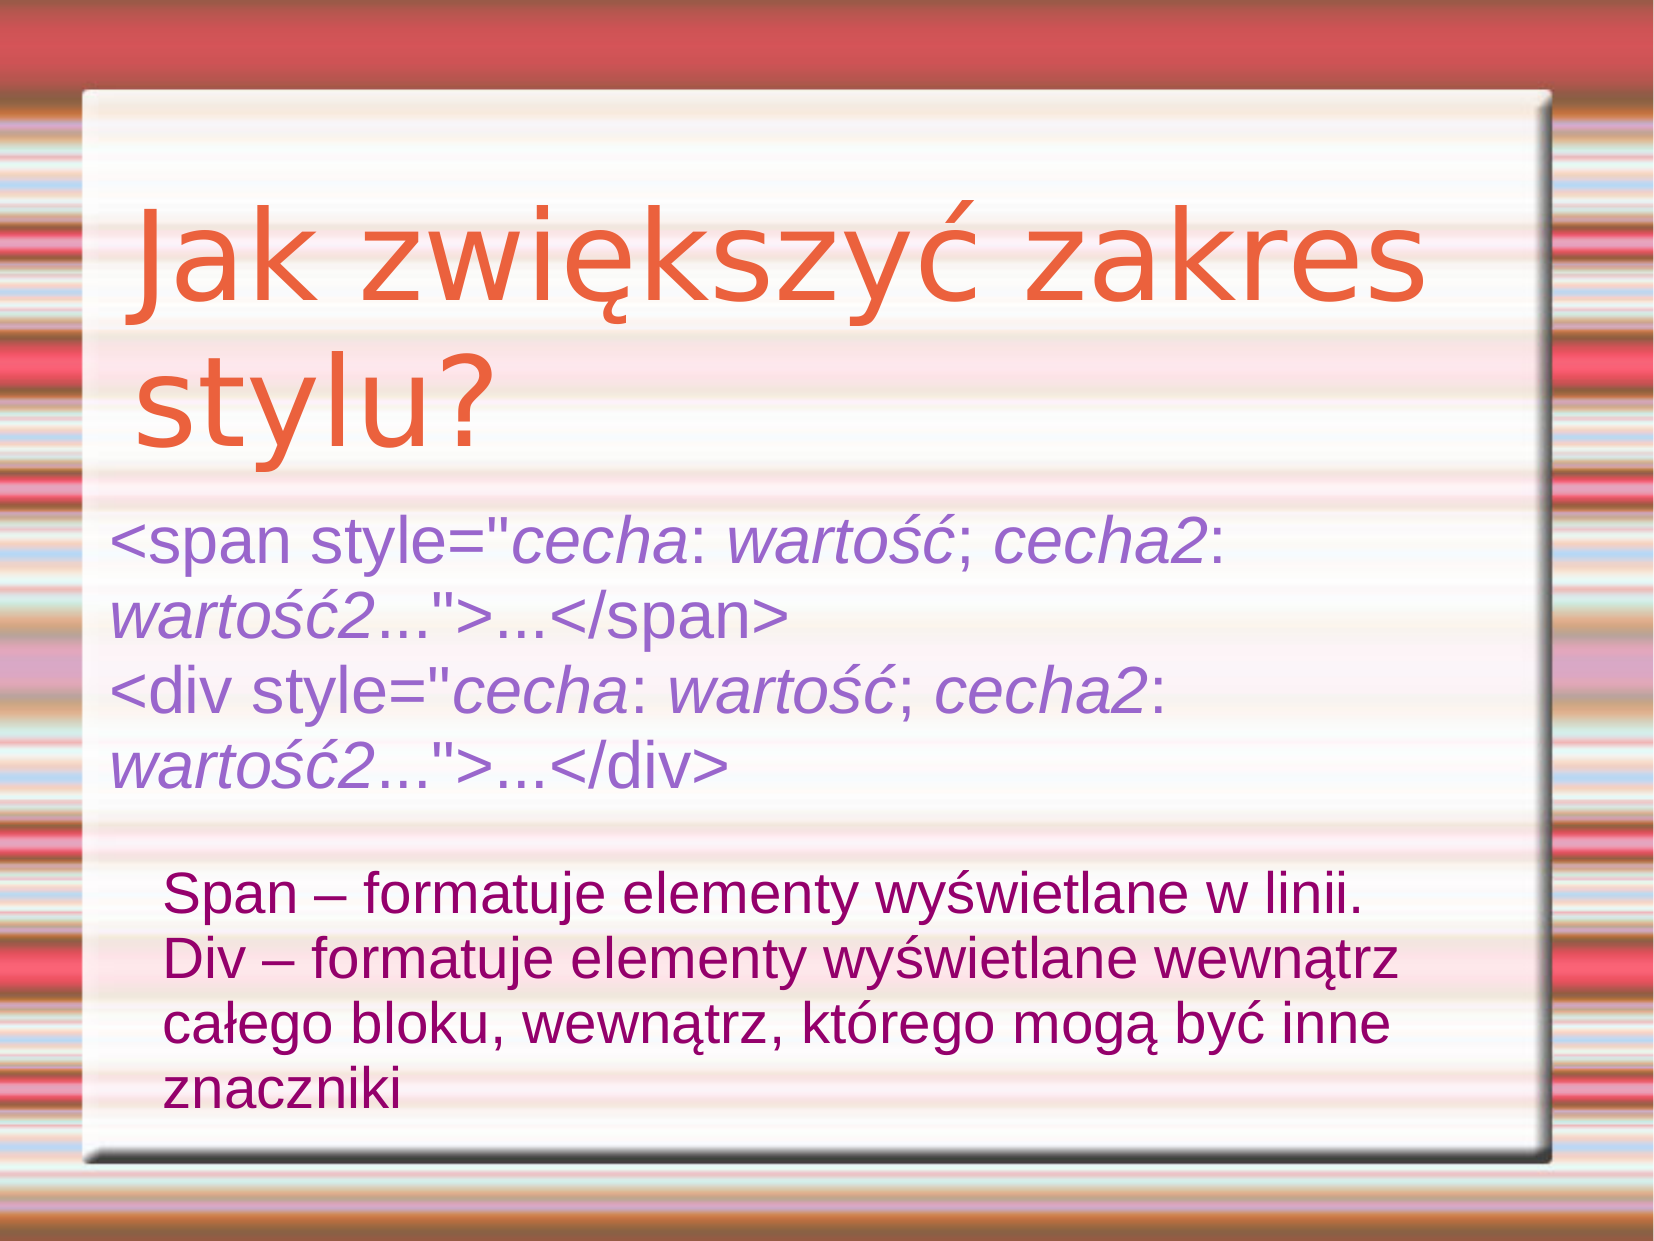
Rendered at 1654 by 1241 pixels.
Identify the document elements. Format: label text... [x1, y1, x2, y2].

text_box Jak zwiększyć zakres stylu? [118, 177, 1477, 484]
text_box Span – formatuje elementy wyświetlane w linii. Div – formatuje elementy wyświetlane wewnątrz całego bloku, wewnątrz, którego mogą być inne znaczniki [147, 853, 1477, 1128]
picture [0, 0, 1654, 1241]
text_box <span style="cecha: wartość; cecha2: wartość2...">...</span> <div style="cecha: wartość; cecha2: wartość2...">...</div> [94, 496, 1512, 810]
